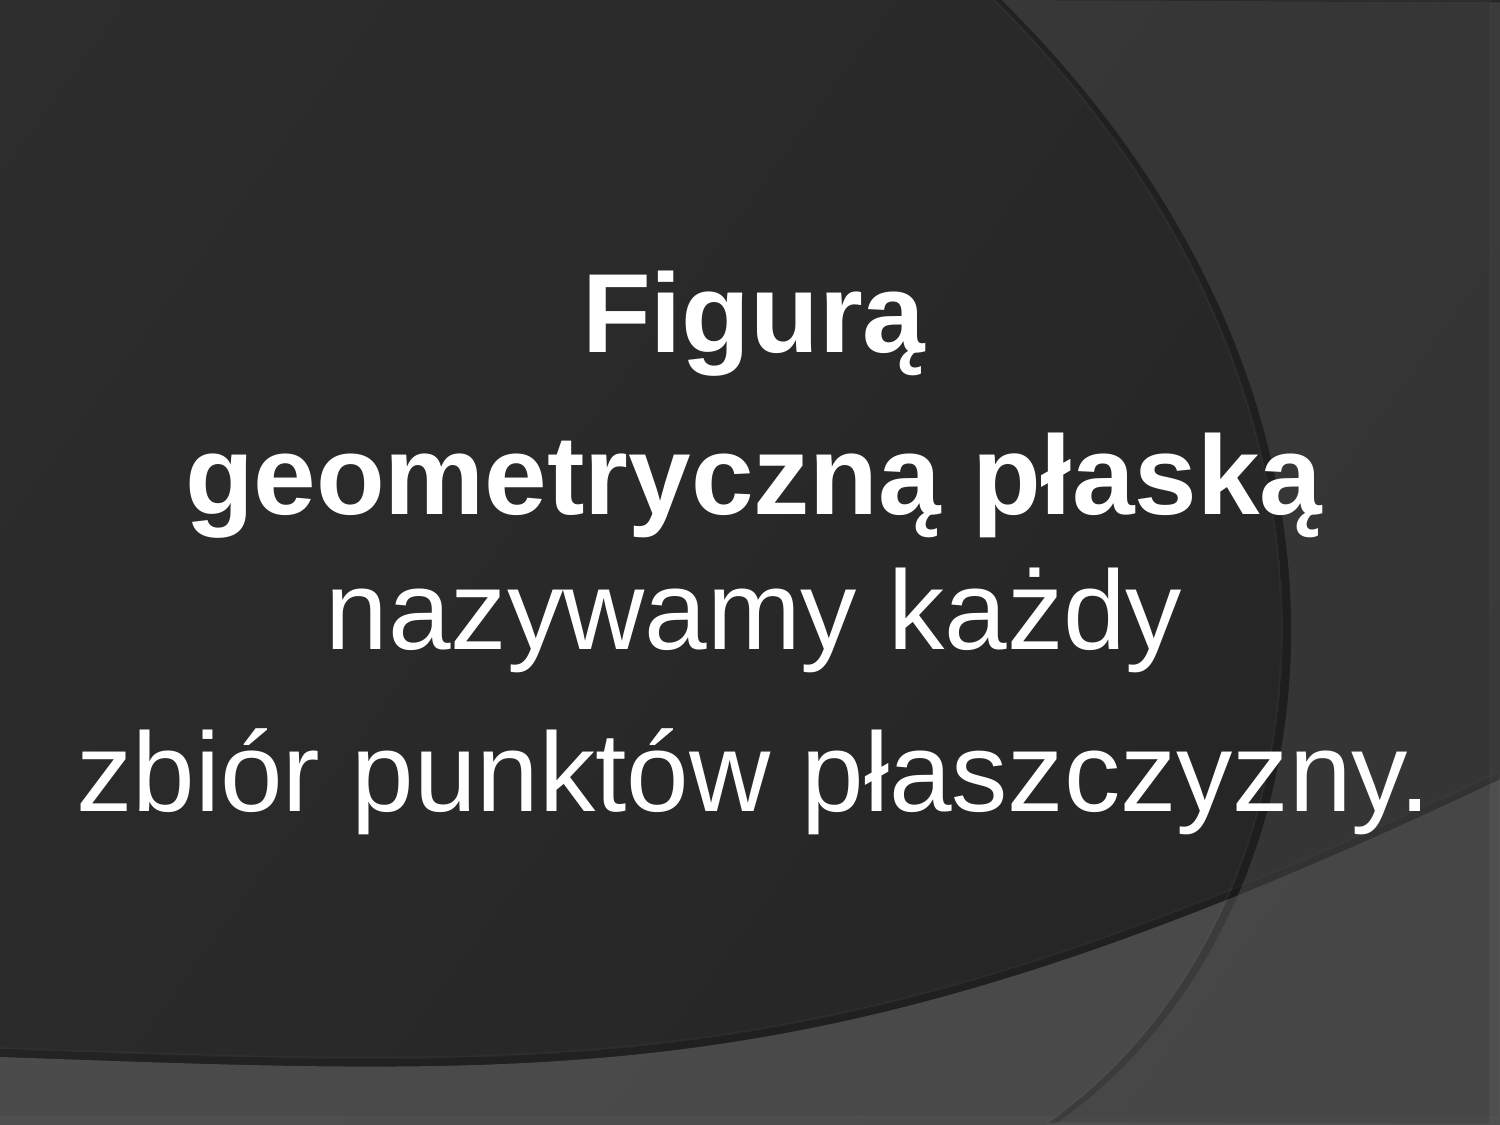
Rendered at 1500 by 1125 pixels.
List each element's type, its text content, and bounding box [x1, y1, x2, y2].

subtitle Figurą geometryczną płaską nazywamy każdy zbiór punktów płaszczyzny. [0, 196, 1500, 835]
